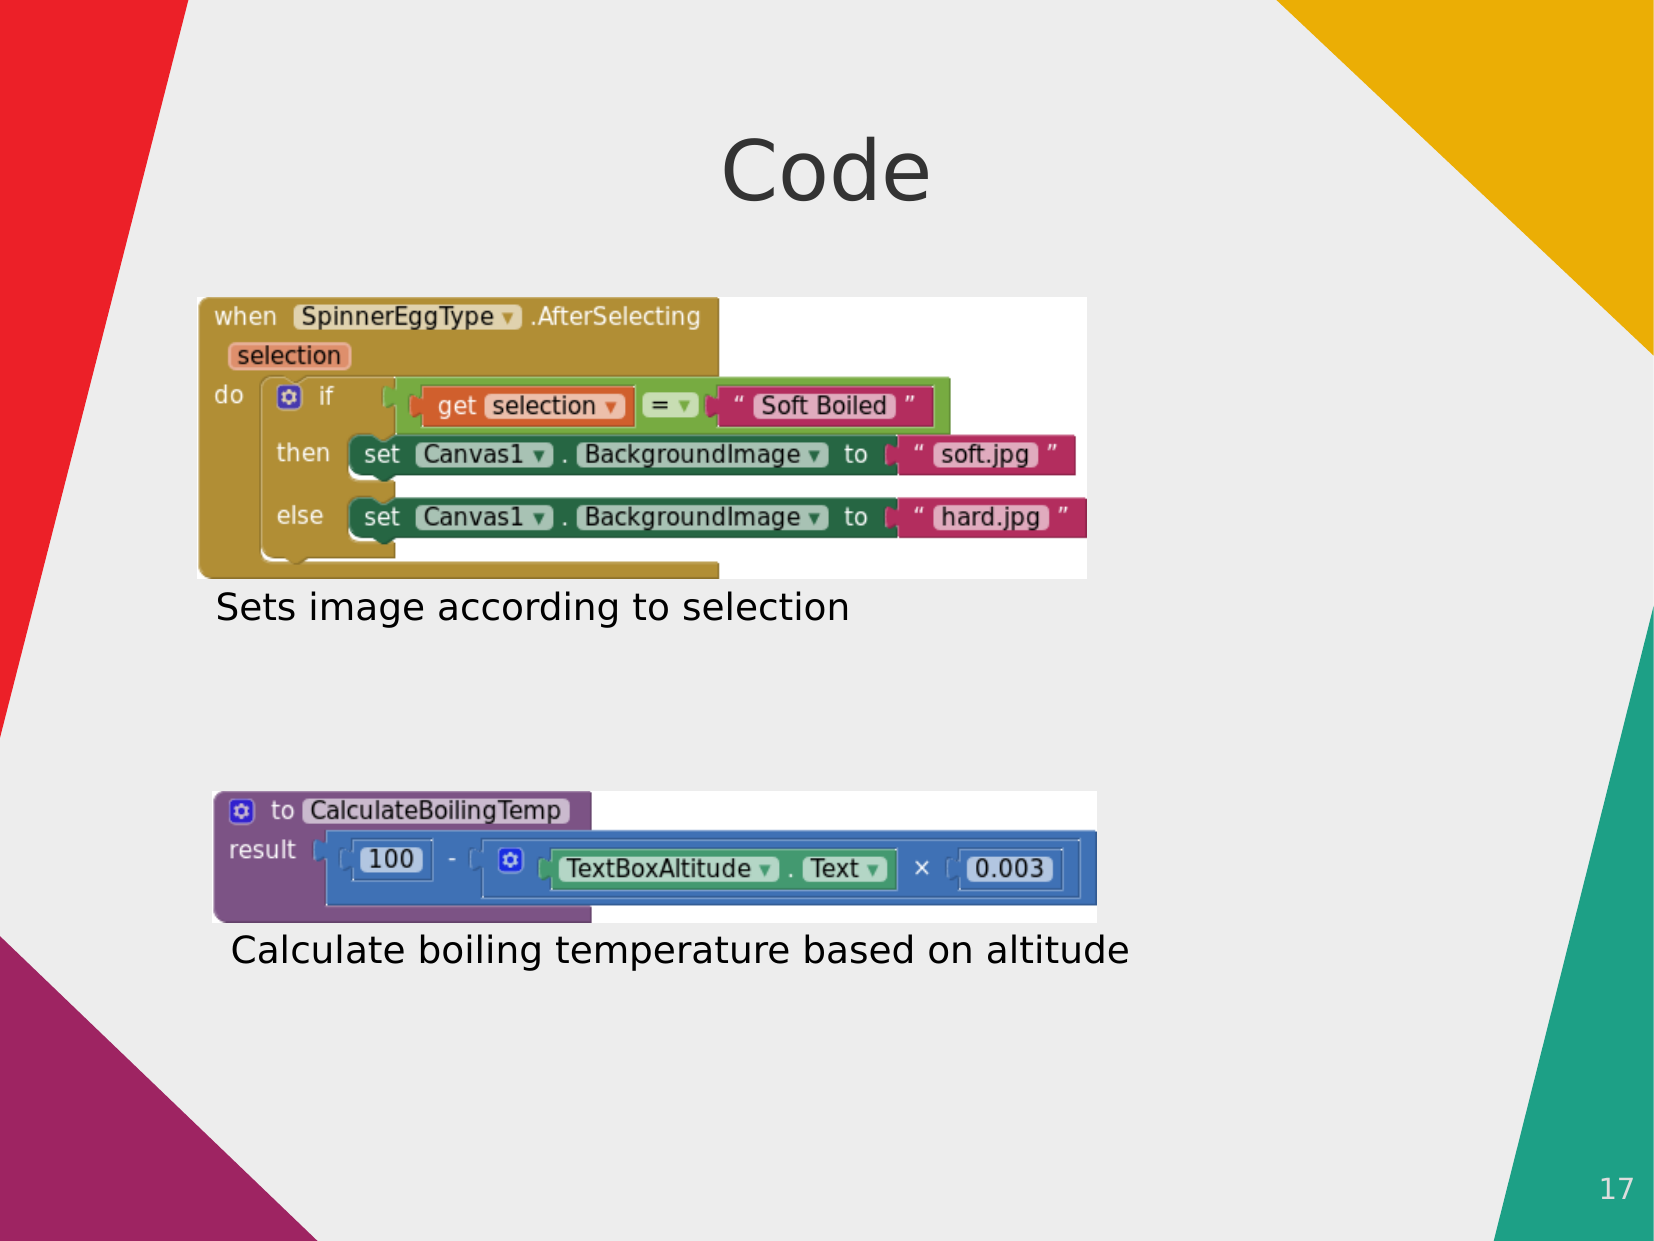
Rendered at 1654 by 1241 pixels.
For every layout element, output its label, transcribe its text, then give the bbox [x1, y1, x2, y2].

text_box Calculate boiling temperature based on altitude [215, 921, 1146, 980]
title Code [114, 73, 1539, 271]
text_box Sets image according to selection [200, 578, 1075, 638]
picture [212, 791, 1097, 923]
picture [197, 297, 1087, 579]
